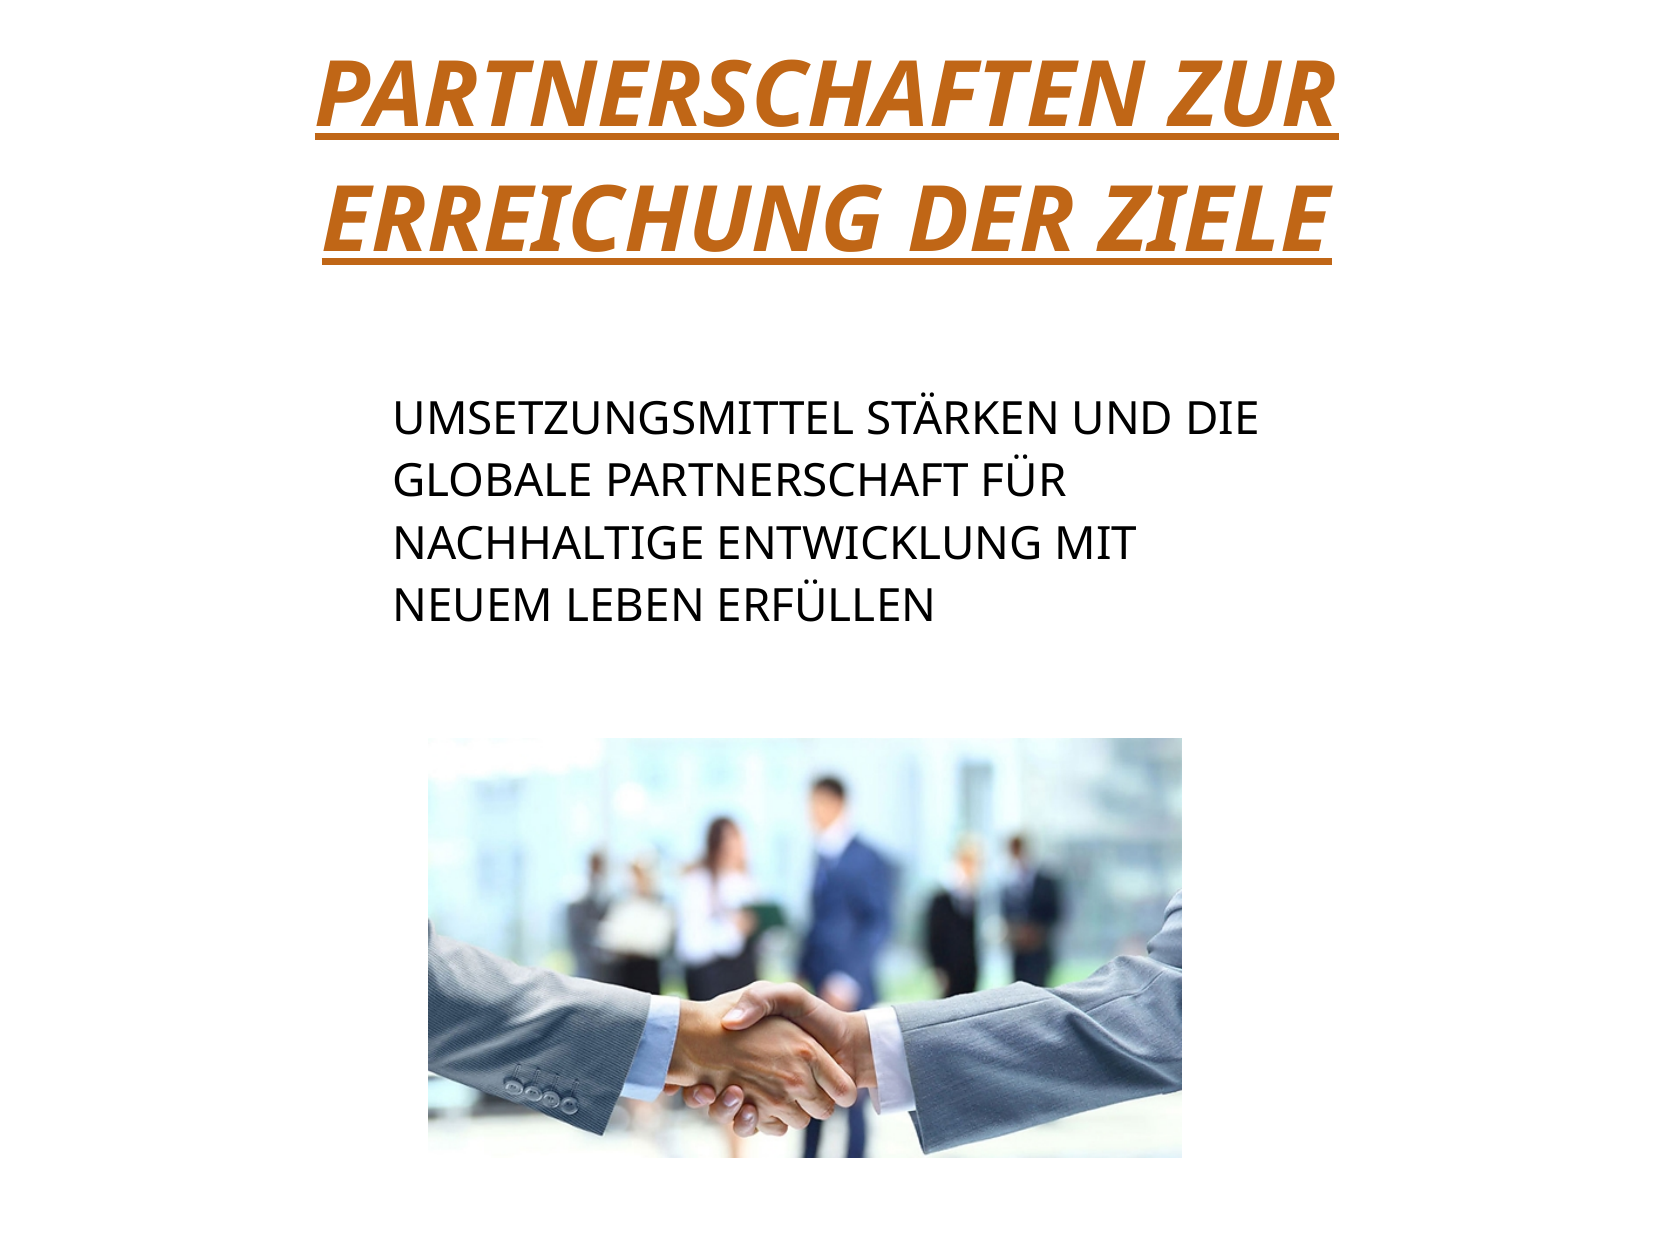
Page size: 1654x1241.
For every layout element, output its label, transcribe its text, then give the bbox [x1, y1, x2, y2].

text_box UMSETZUNGSMITTEL STÄRKEN UND DIE GLOBALE PARTNERSCHAFT FÜR NACHHALTIGE ENTWICKLUNG MIT NEUEM LEBEN ERFÜLLEN [377, 377, 1323, 645]
title PARTNERSCHAFTEN ZUR ERREICHUNG DER ZIELE [82, 5, 1571, 301]
picture [428, 738, 1182, 1158]
